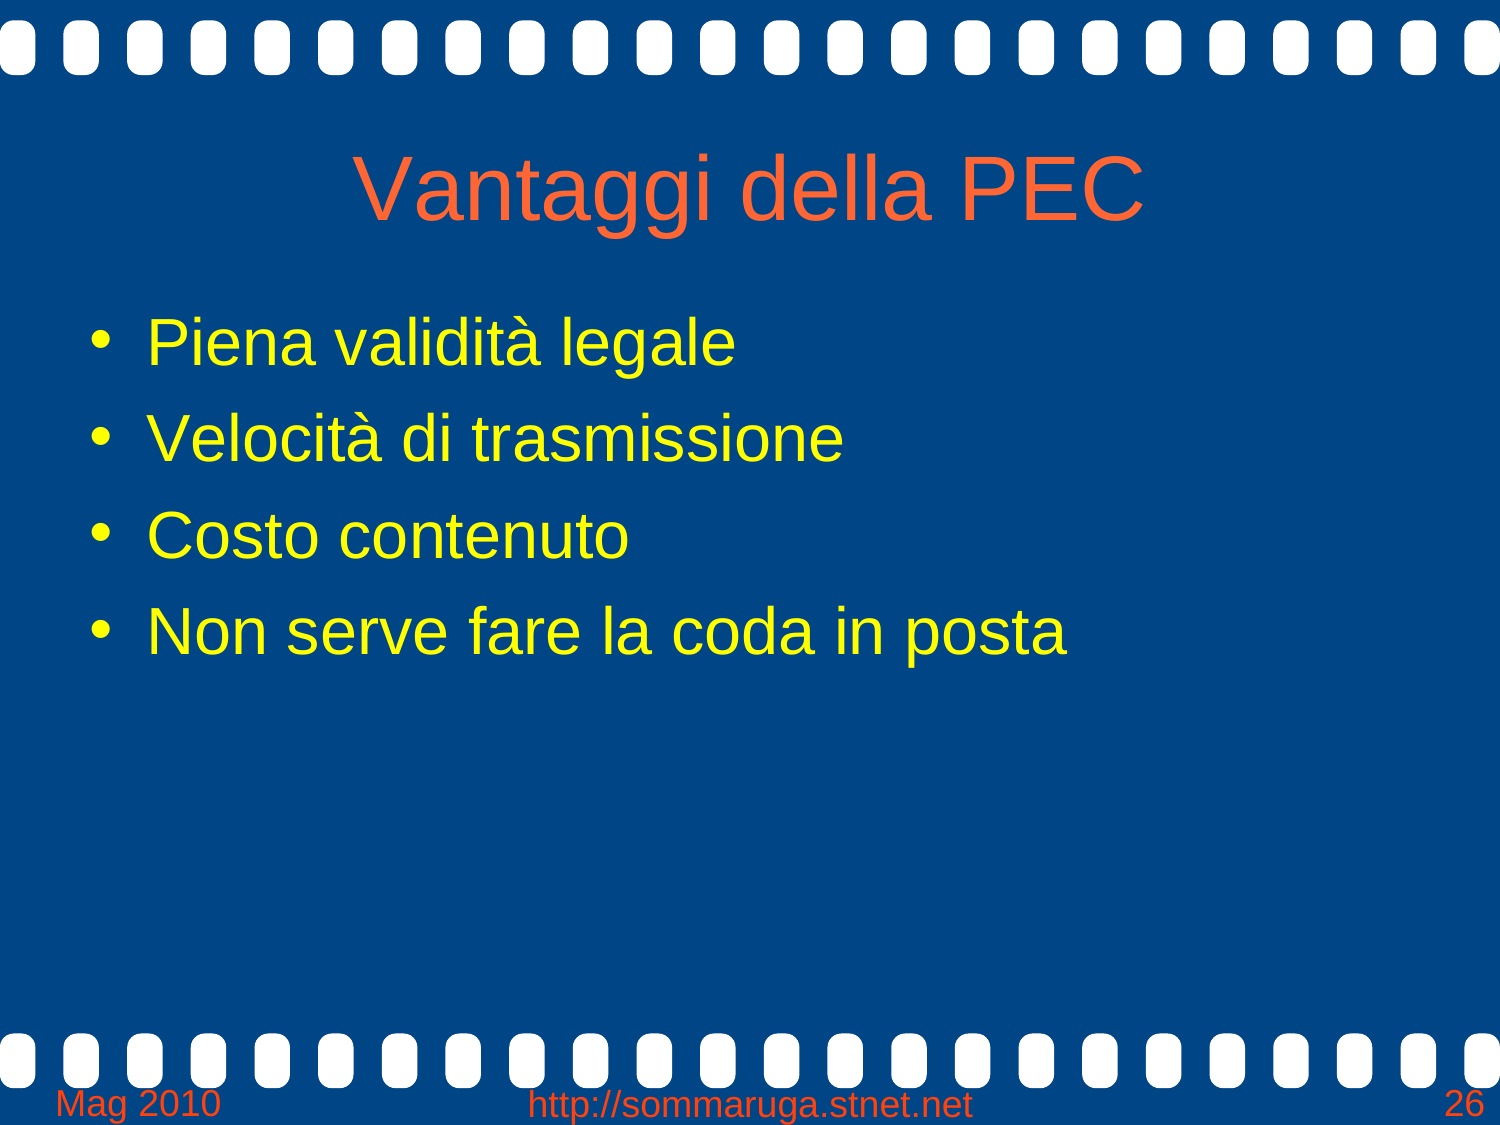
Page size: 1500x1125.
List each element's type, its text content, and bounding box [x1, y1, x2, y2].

list Piena validità legale Velocità di trasmissione Costo contenuto Non serve fare la coda in posta [75, 290, 1426, 1006]
title Vantaggi della PEC [75, 58, 1426, 290]
